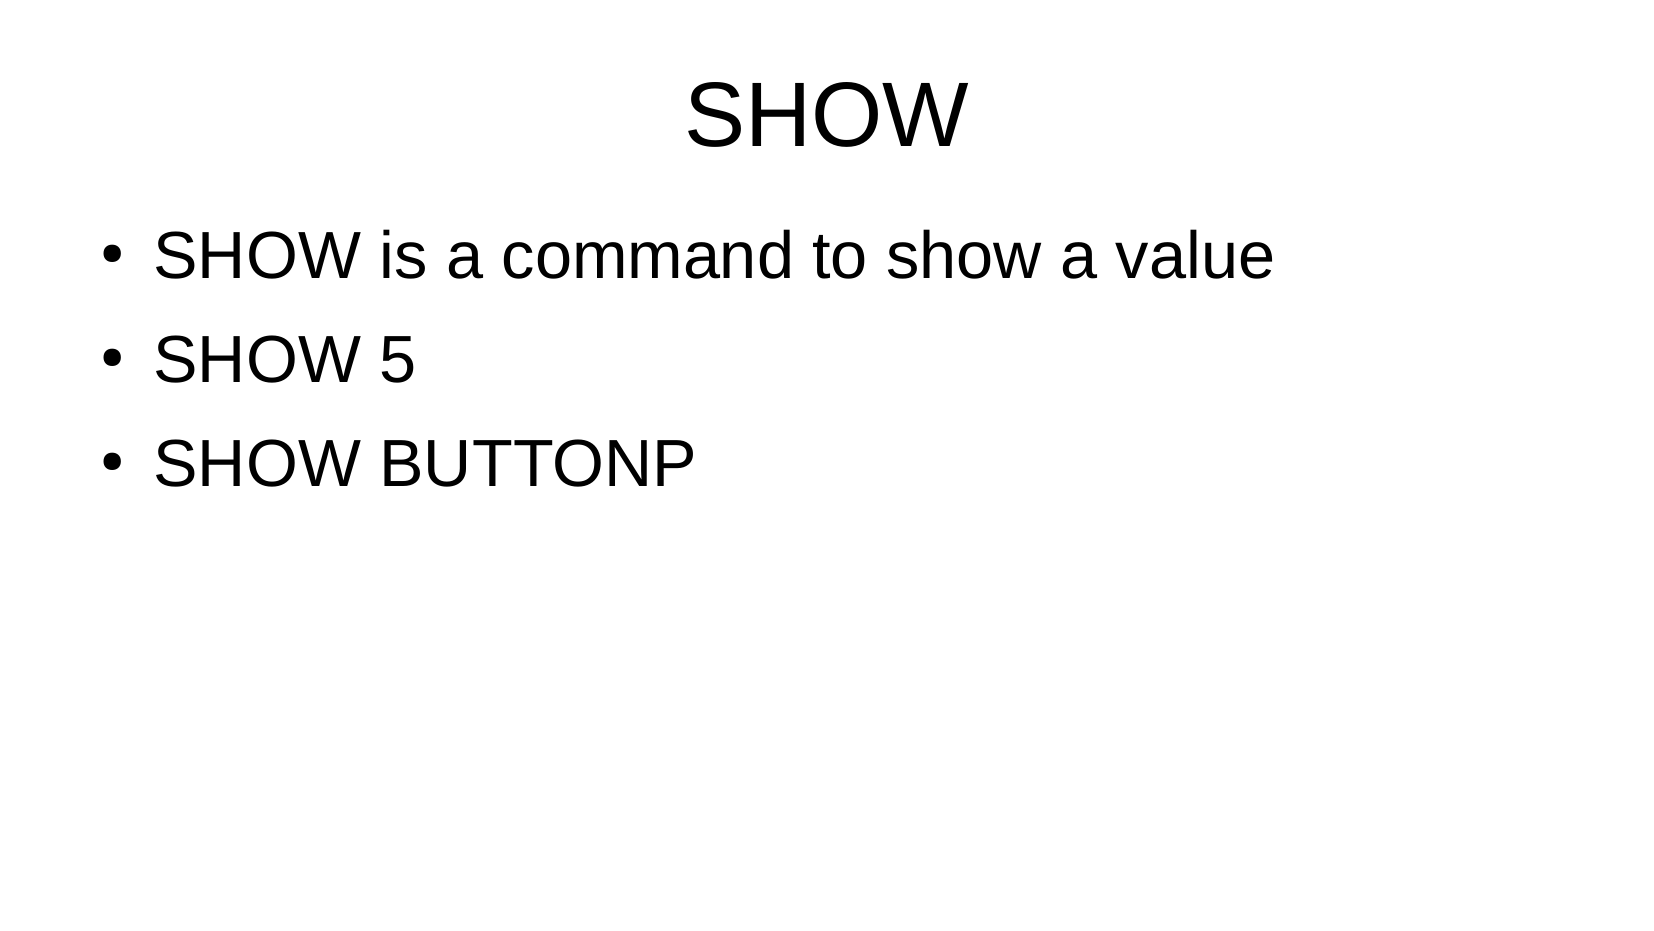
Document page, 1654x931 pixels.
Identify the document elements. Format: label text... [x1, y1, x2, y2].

title SHOW [82, 37, 1571, 193]
list SHOW is a command to show a value SHOW 5 SHOW BUTTONP [82, 217, 1571, 758]
